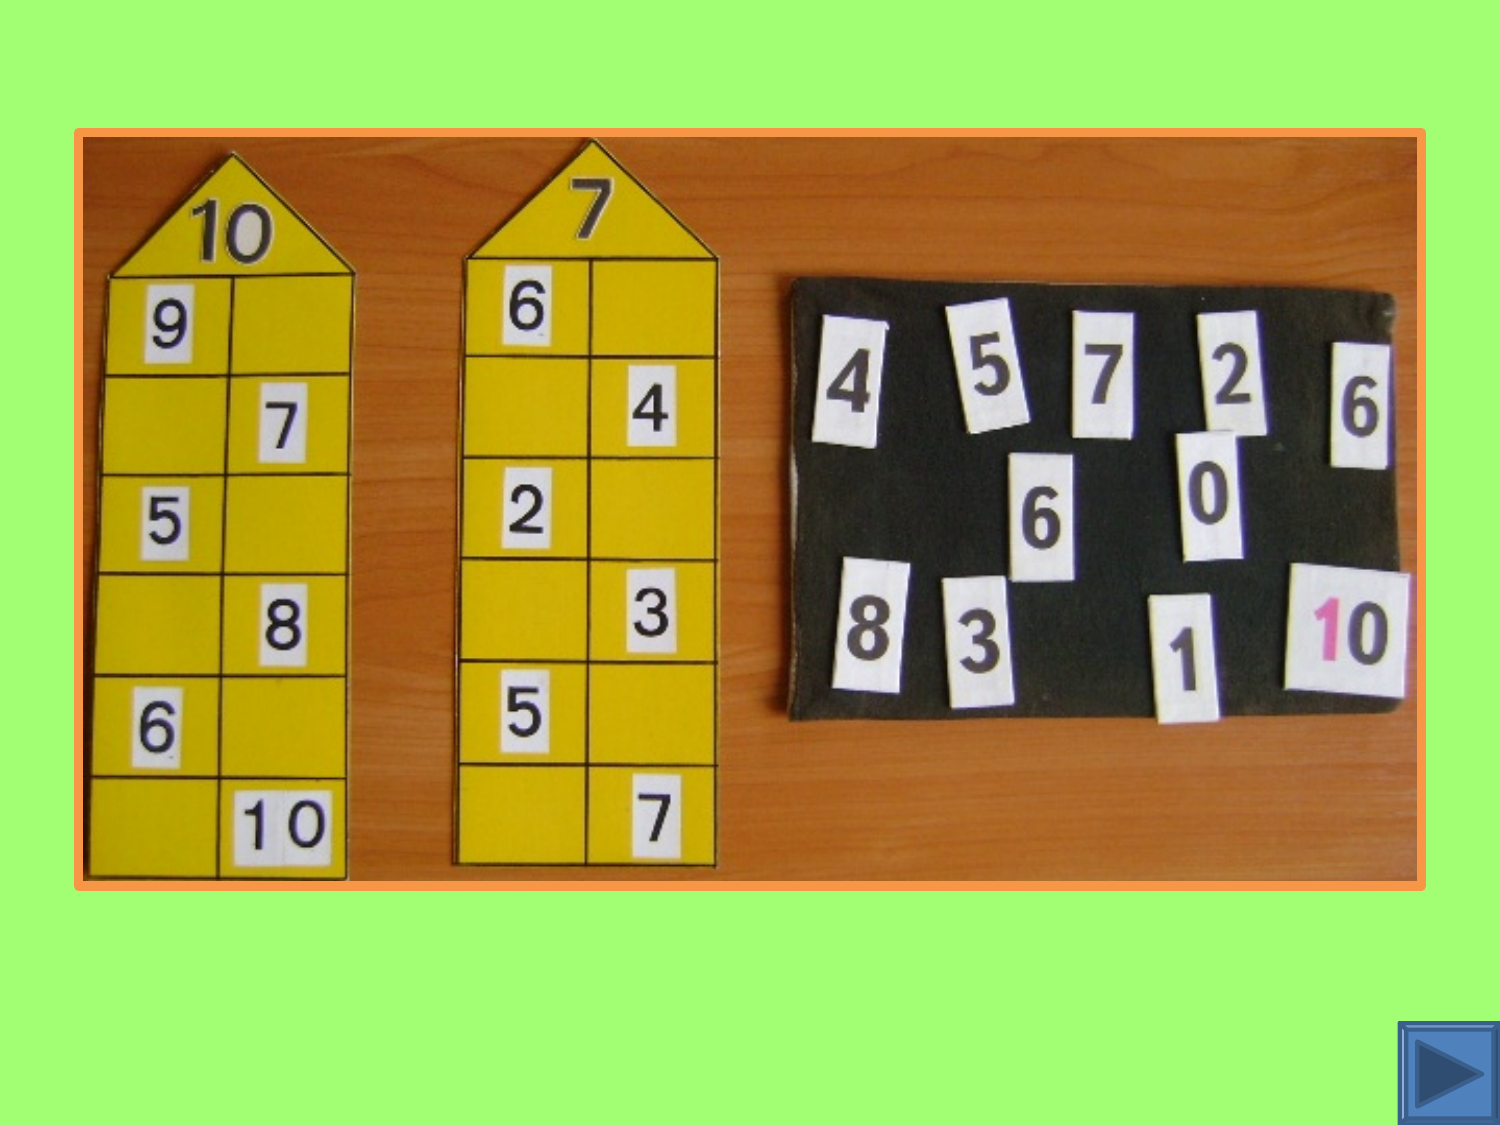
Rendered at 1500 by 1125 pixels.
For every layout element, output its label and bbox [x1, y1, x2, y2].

picture [83, 137, 1417, 882]
text_box [1401, 1023, 1500, 1125]
